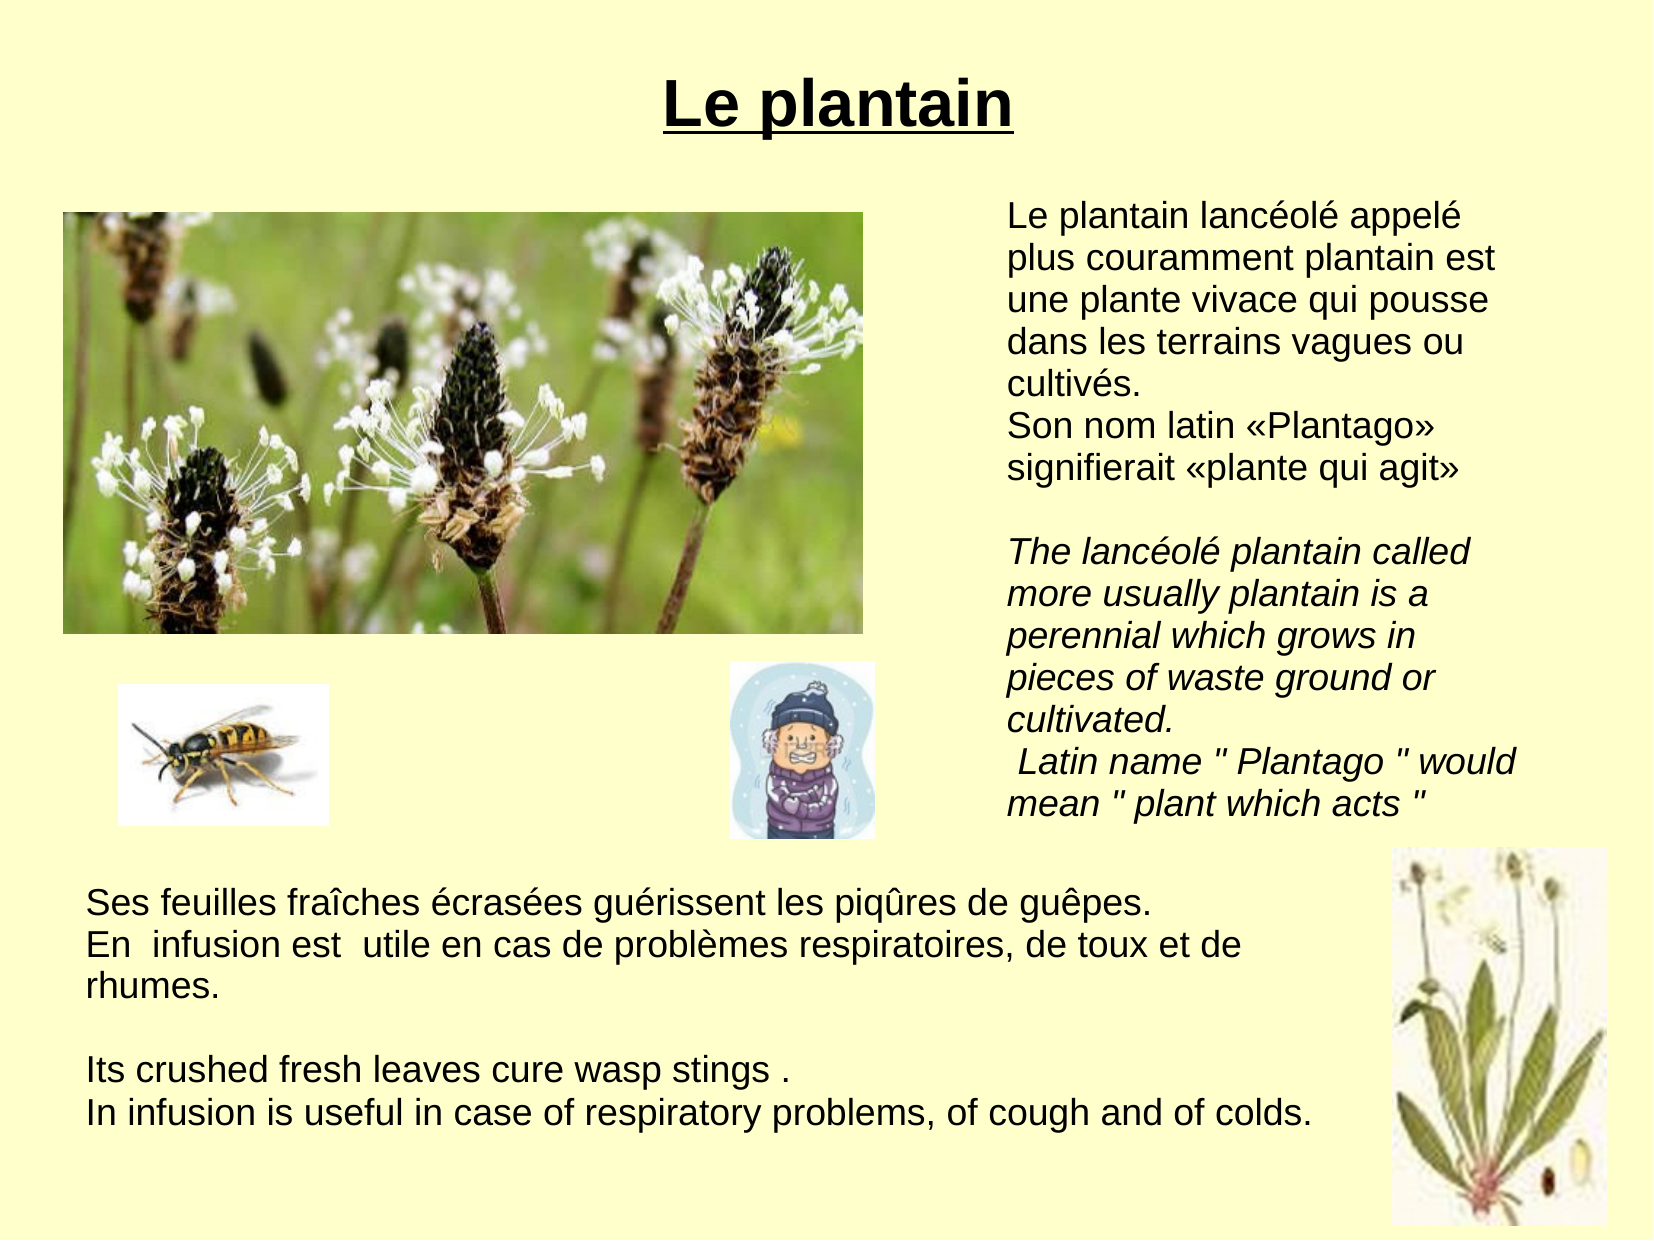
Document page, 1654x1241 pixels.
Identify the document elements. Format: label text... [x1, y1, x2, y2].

text_box Ses feuilles fraîches écrasées guérissent les piqûres de guêpes. En infusion est utile en cas de problèmes respiratoires, de toux et de rhumes. Its crushed fresh leaves cure wasp stings . In infusion is useful in case of respiratory problems, of cough and of colds. [70, 831, 1359, 1183]
text_box Le plantain lancéolé appelé plus couramment plantain est une plante vivace qui pousse dans les terrains vagues ou cultivés. Son nom latin «Plantago» signifierait «plante qui agit» The lancéolé plantain called more usually plantain is a perennial which grows in pieces of waste ground or cultivated. Latin name " Plantago " would mean " plant which acts " [992, 187, 1548, 875]
text_box Le plantain [47, 59, 1630, 275]
picture [63, 212, 863, 635]
picture [730, 661, 875, 839]
picture [118, 684, 329, 826]
picture [1392, 847, 1607, 1226]
